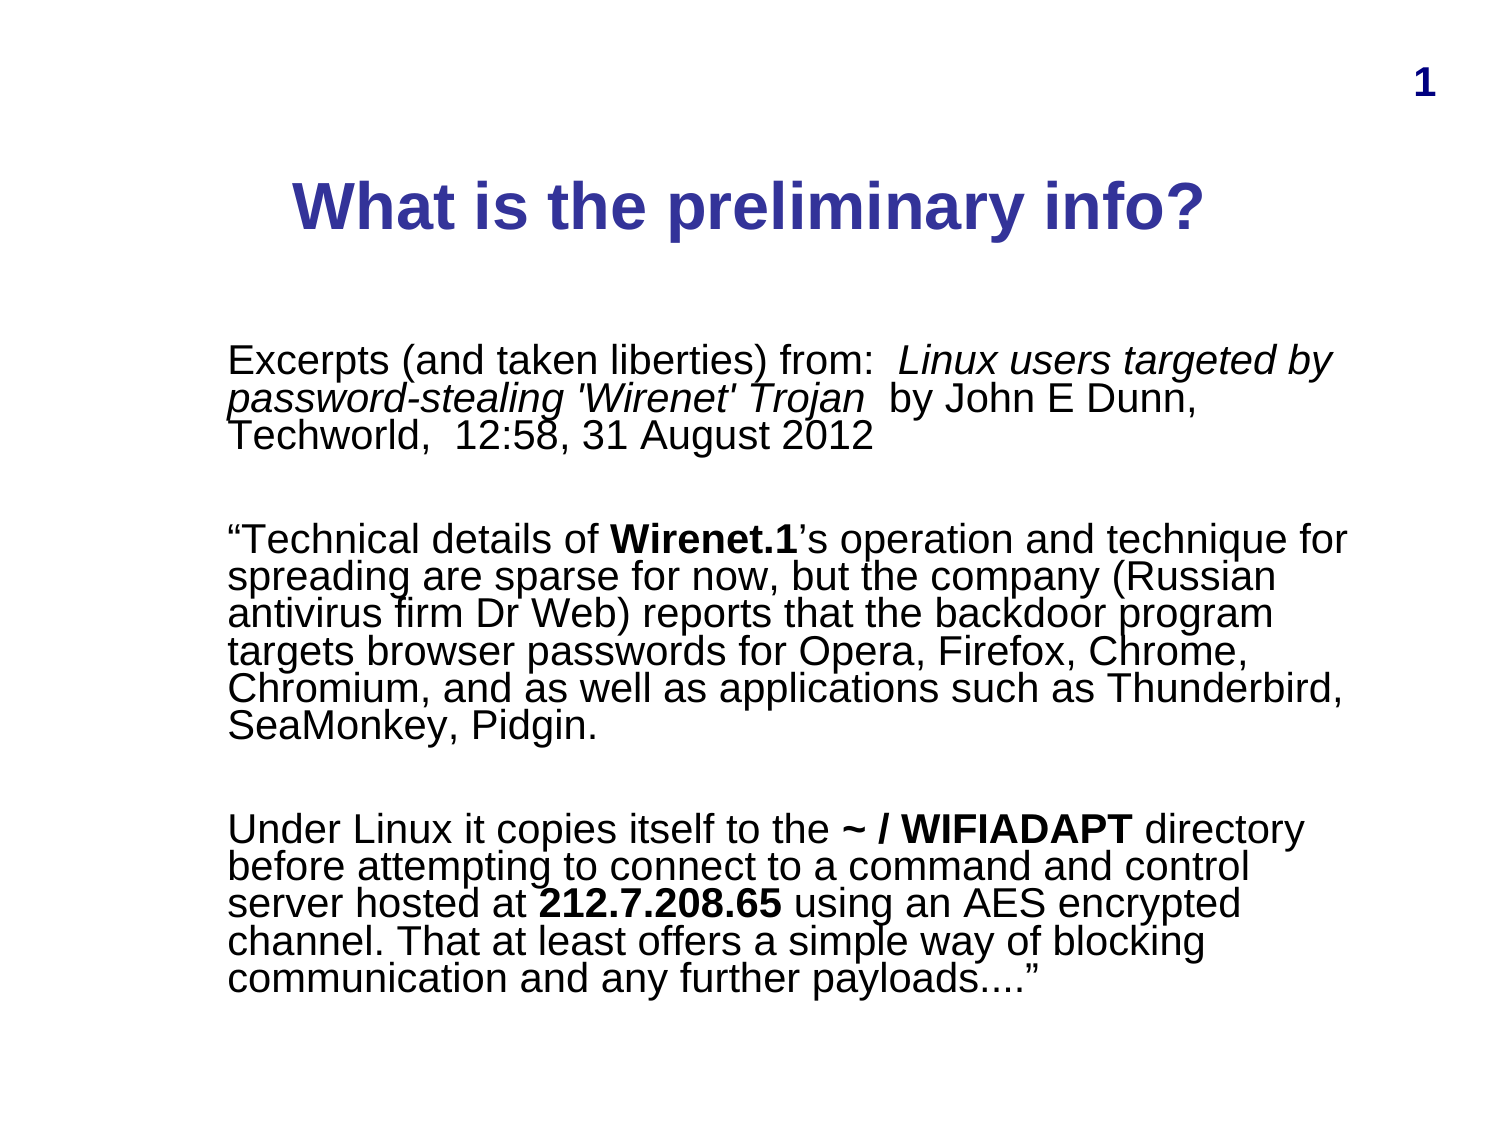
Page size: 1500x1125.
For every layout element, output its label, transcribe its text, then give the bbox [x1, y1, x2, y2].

list Excerpts (and taken liberties) from: Linux users targeted by password-stealing 'Wirenet' Trojan by John E Dunn, Techworld, 12:58, 31 August 2012 “Technical details of Wirenet.1’s operation and technique for spreading are sparse for now, but the company (Russian antivirus firm Dr Web) reports that the backdoor program targets browser passwords for Opera, Firefox, Chrome, Chromium, and as well as applications such as Thunderbird, SeaMonkey, Pidgin. Under Linux it copies itself to the ~ / WIFIADAPT directory before attempting to connect to a command and control server hosted at 212.7.208.65 using an AES encrypted channel. That at least offers a simple way of blocking communication and any further payloads....” [150, 337, 1388, 1072]
text_box 1 [1387, 47, 1463, 113]
title What is the preliminary info? [75, 149, 1426, 263]
